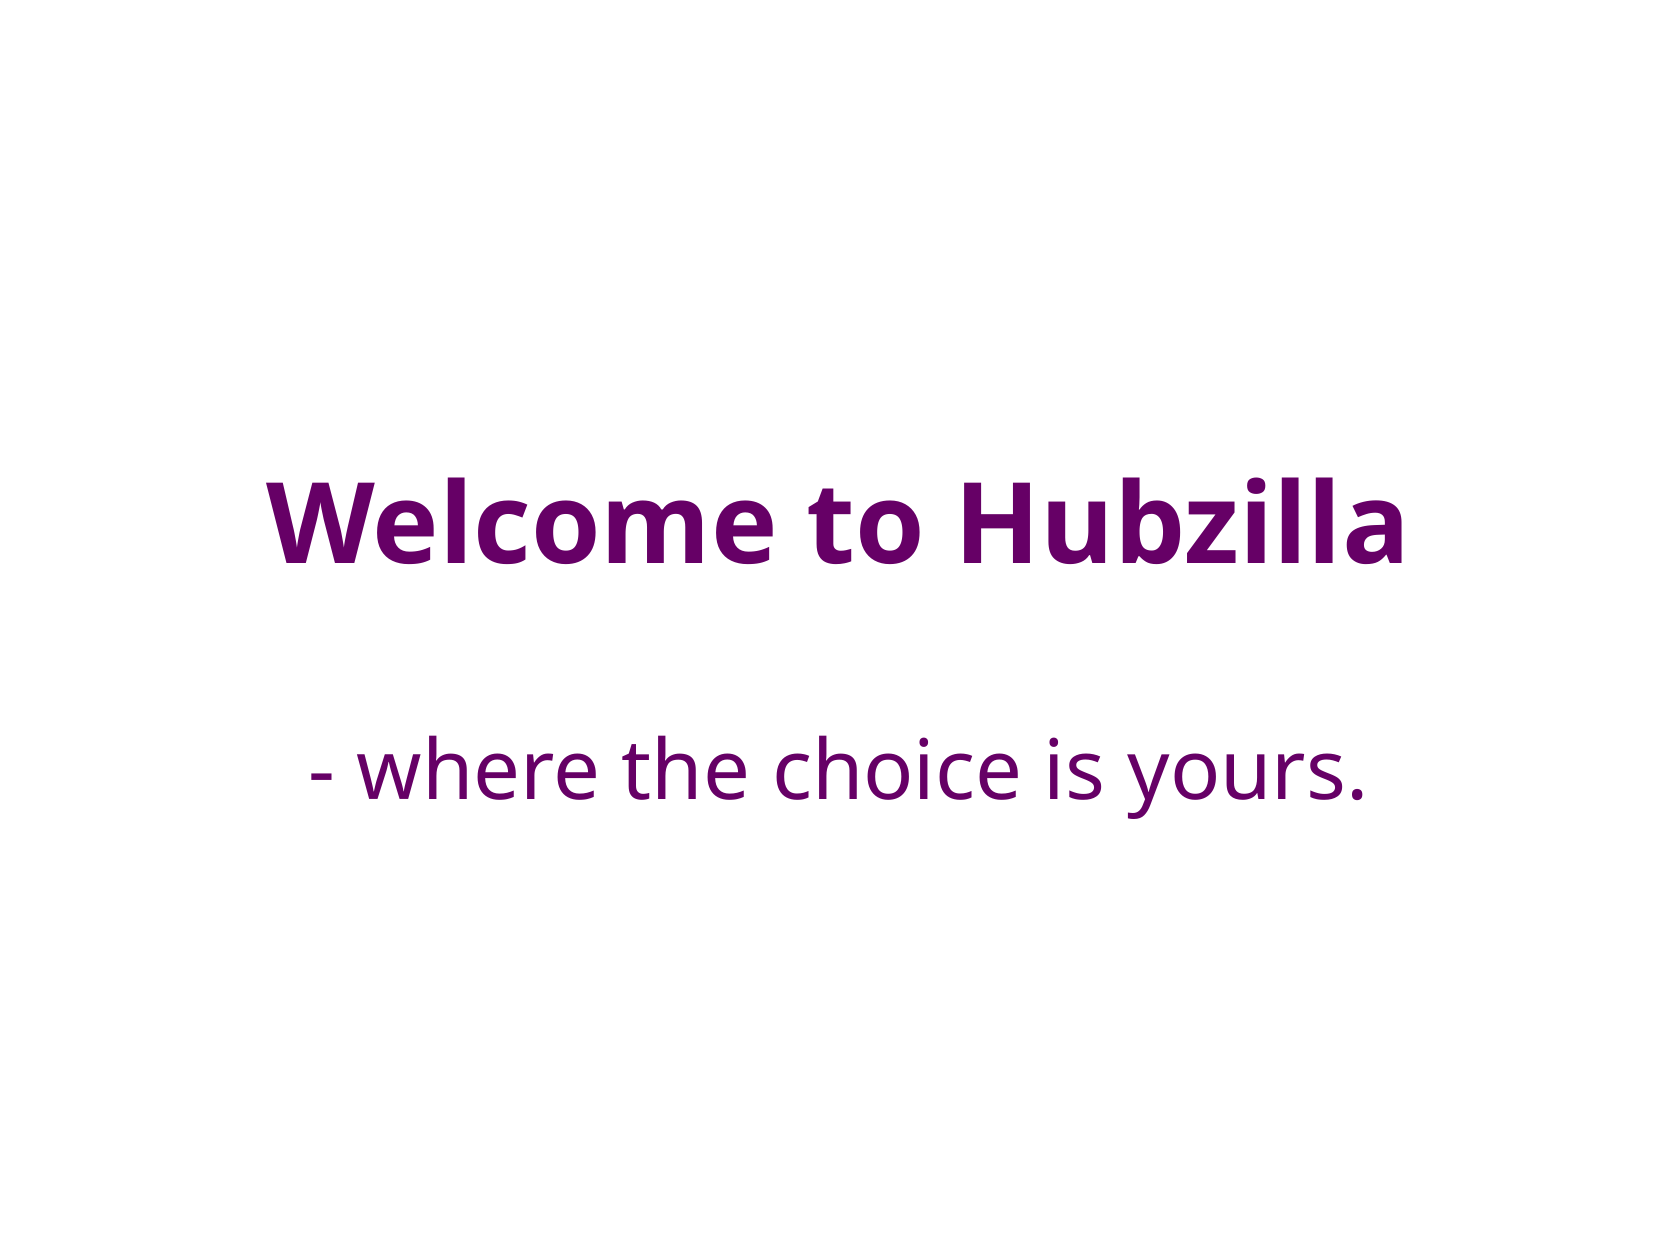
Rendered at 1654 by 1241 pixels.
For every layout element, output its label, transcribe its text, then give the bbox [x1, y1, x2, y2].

subtitle Welcome to Hubzilla - where the choice is yours. [94, 153, 1583, 1114]
